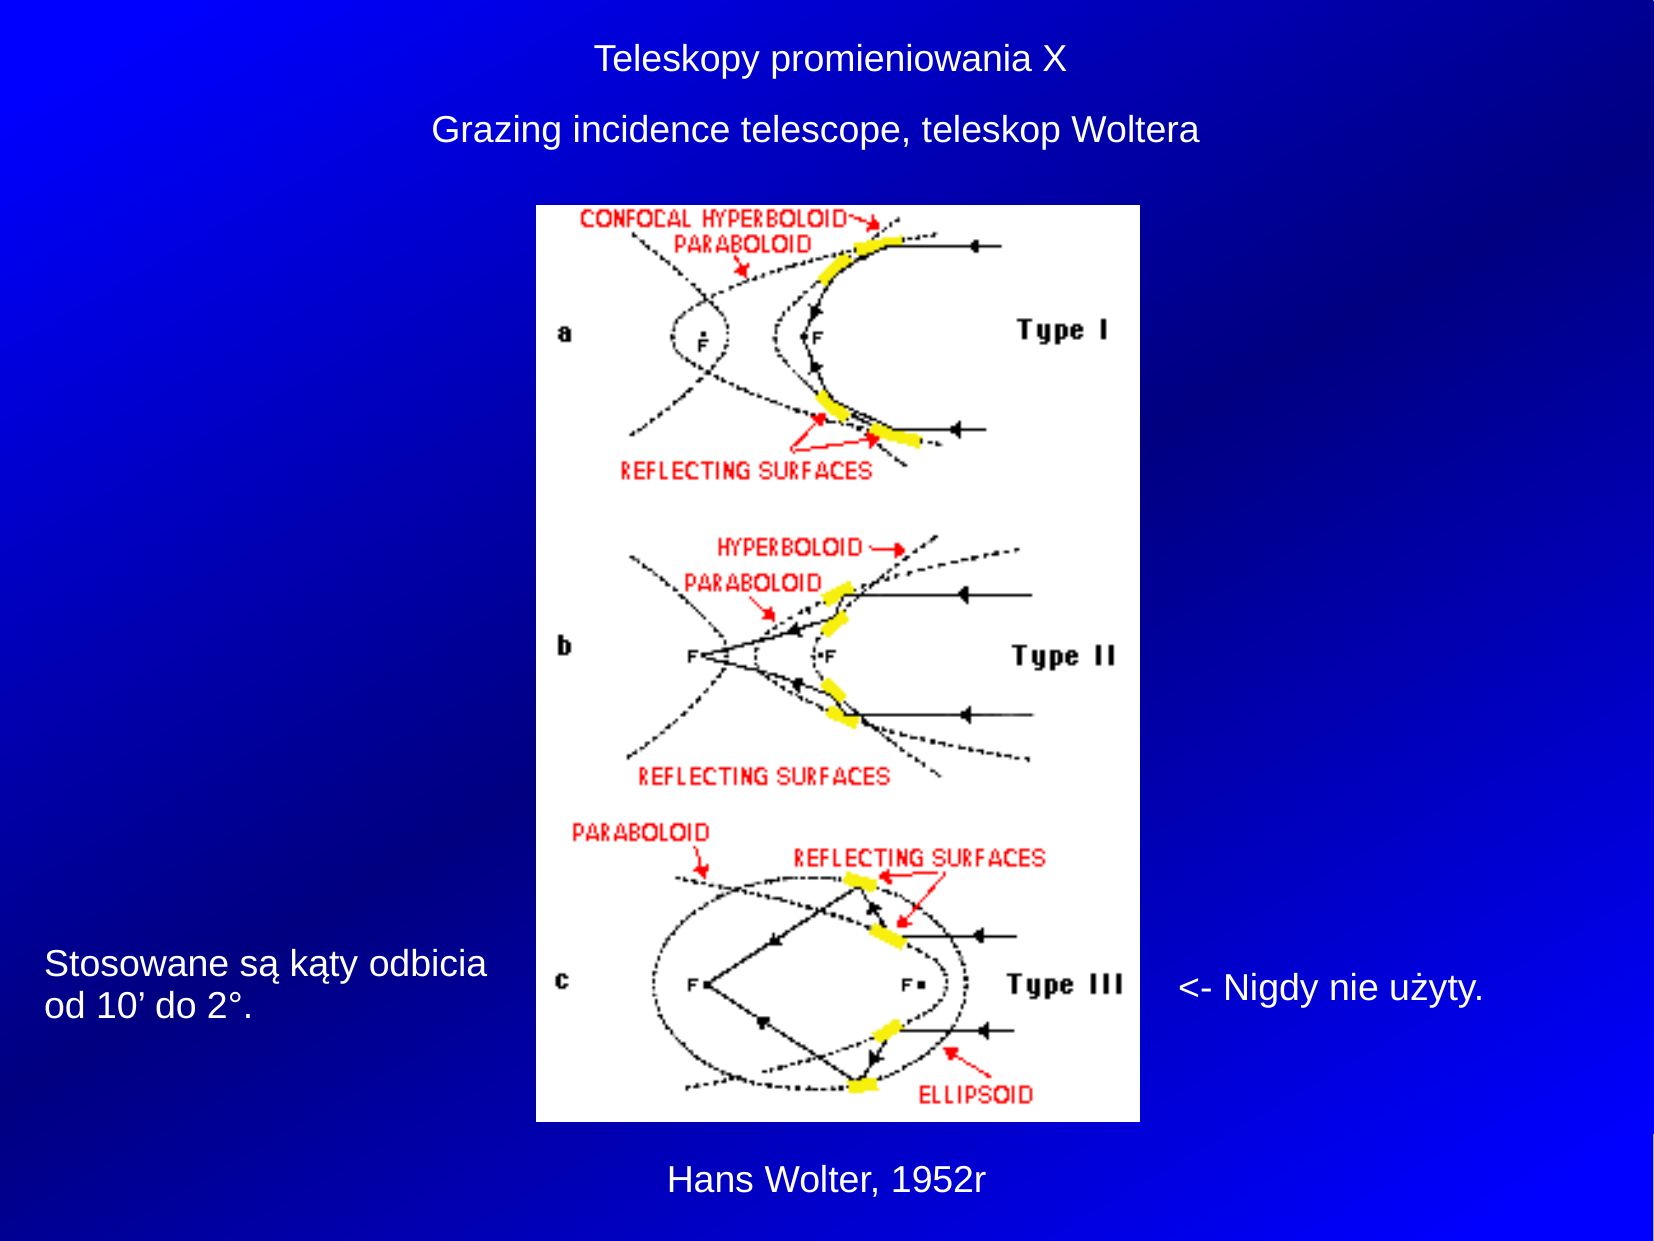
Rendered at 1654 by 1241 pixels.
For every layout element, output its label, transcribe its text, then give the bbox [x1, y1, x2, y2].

text_box Stosowane są kąty odbicia od 10’ do 2°. [29, 934, 502, 1034]
text_box Grazing incidence telescope, teleskop Woltera [416, 101, 1216, 158]
picture [536, 205, 1140, 1123]
text_box <- Nigdy nie użyty. [1163, 958, 1500, 1016]
text_box Hans Wolter, 1952r [652, 1151, 1002, 1209]
text_box Teleskopy promieniowania X [578, 29, 1083, 87]
